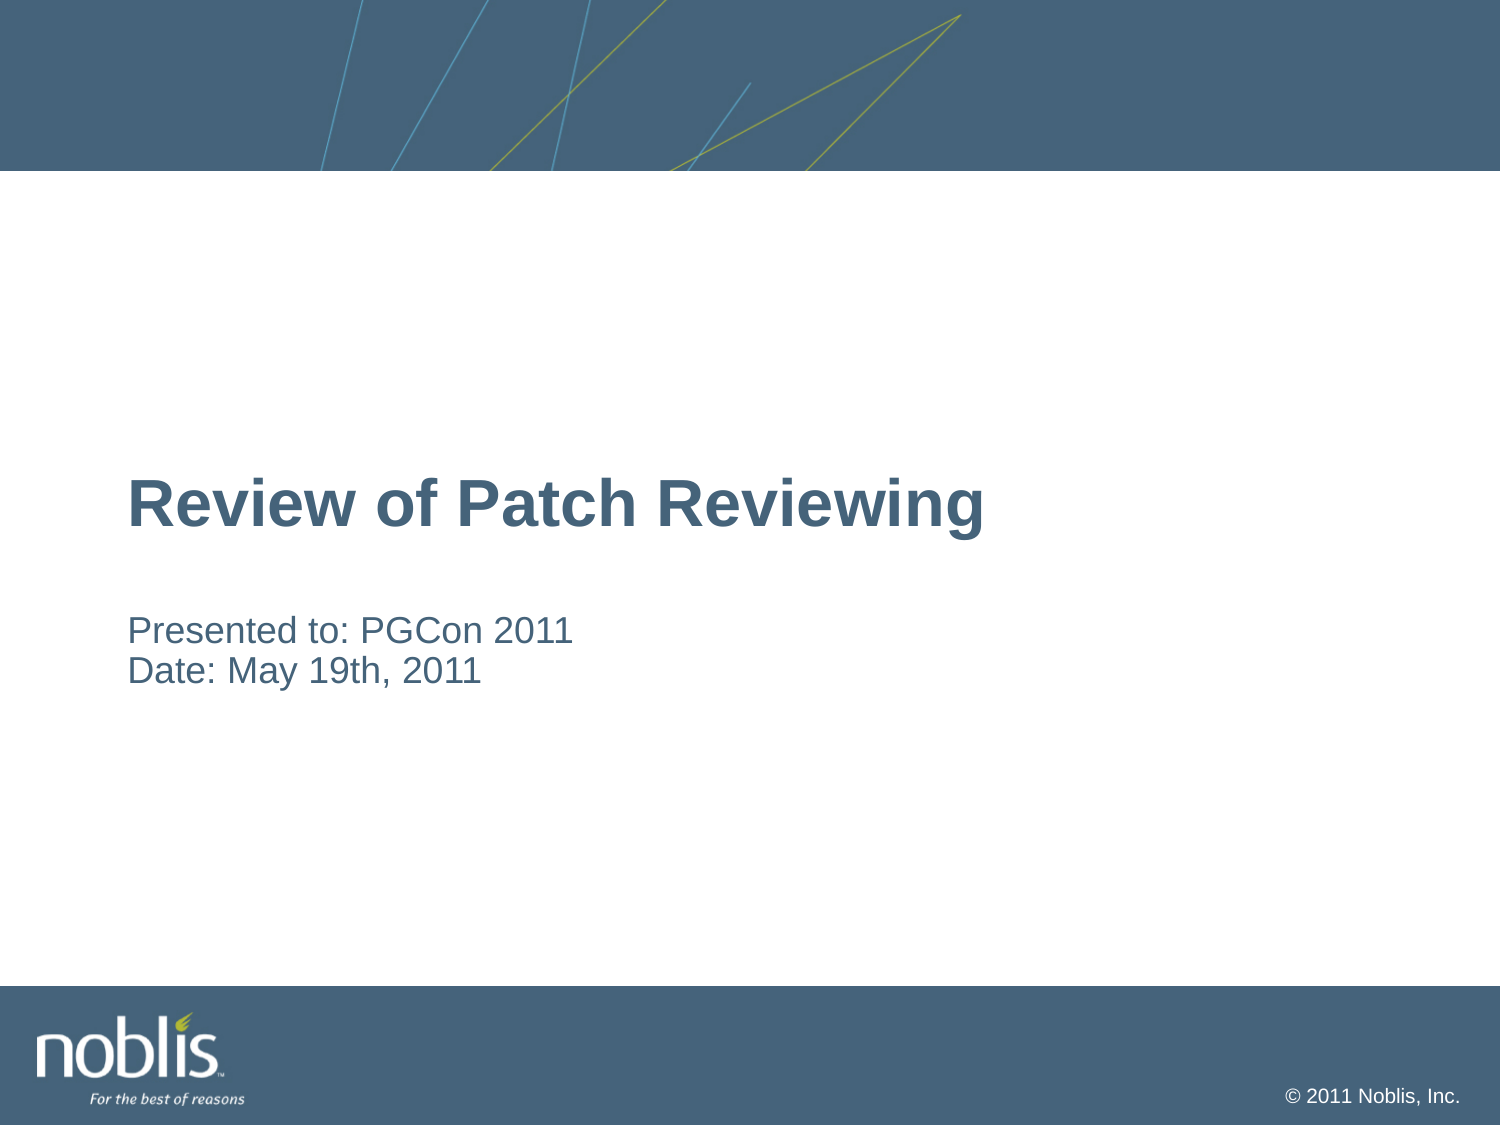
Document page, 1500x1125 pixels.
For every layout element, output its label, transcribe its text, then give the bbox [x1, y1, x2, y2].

title Review of Patch Reviewing Presented to: PGCon 2011 Date: May 19th, 2011 [112, 460, 1388, 702]
picture [0, 0, 1500, 171]
picture [0, 986, 1500, 1125]
